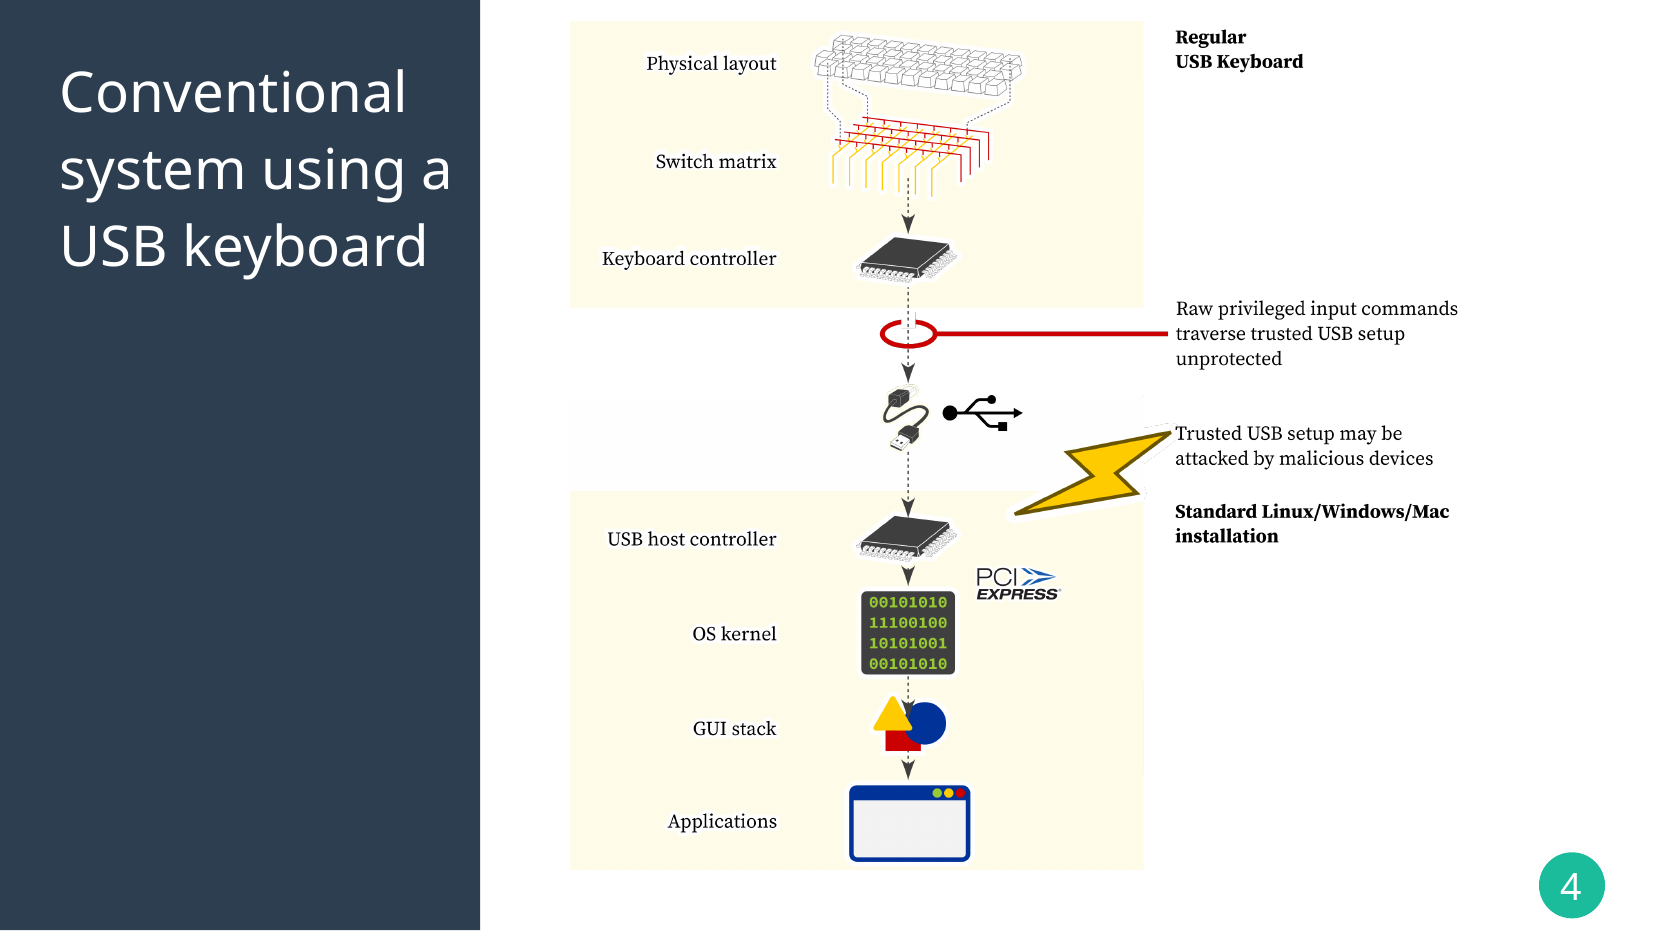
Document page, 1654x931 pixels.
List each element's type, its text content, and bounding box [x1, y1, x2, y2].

text_box [0, 0, 481, 931]
text_box Conventional system using a USB keyboard [45, 45, 511, 466]
picture [570, 21, 1458, 871]
text_box <number> [1511, 841, 1630, 931]
